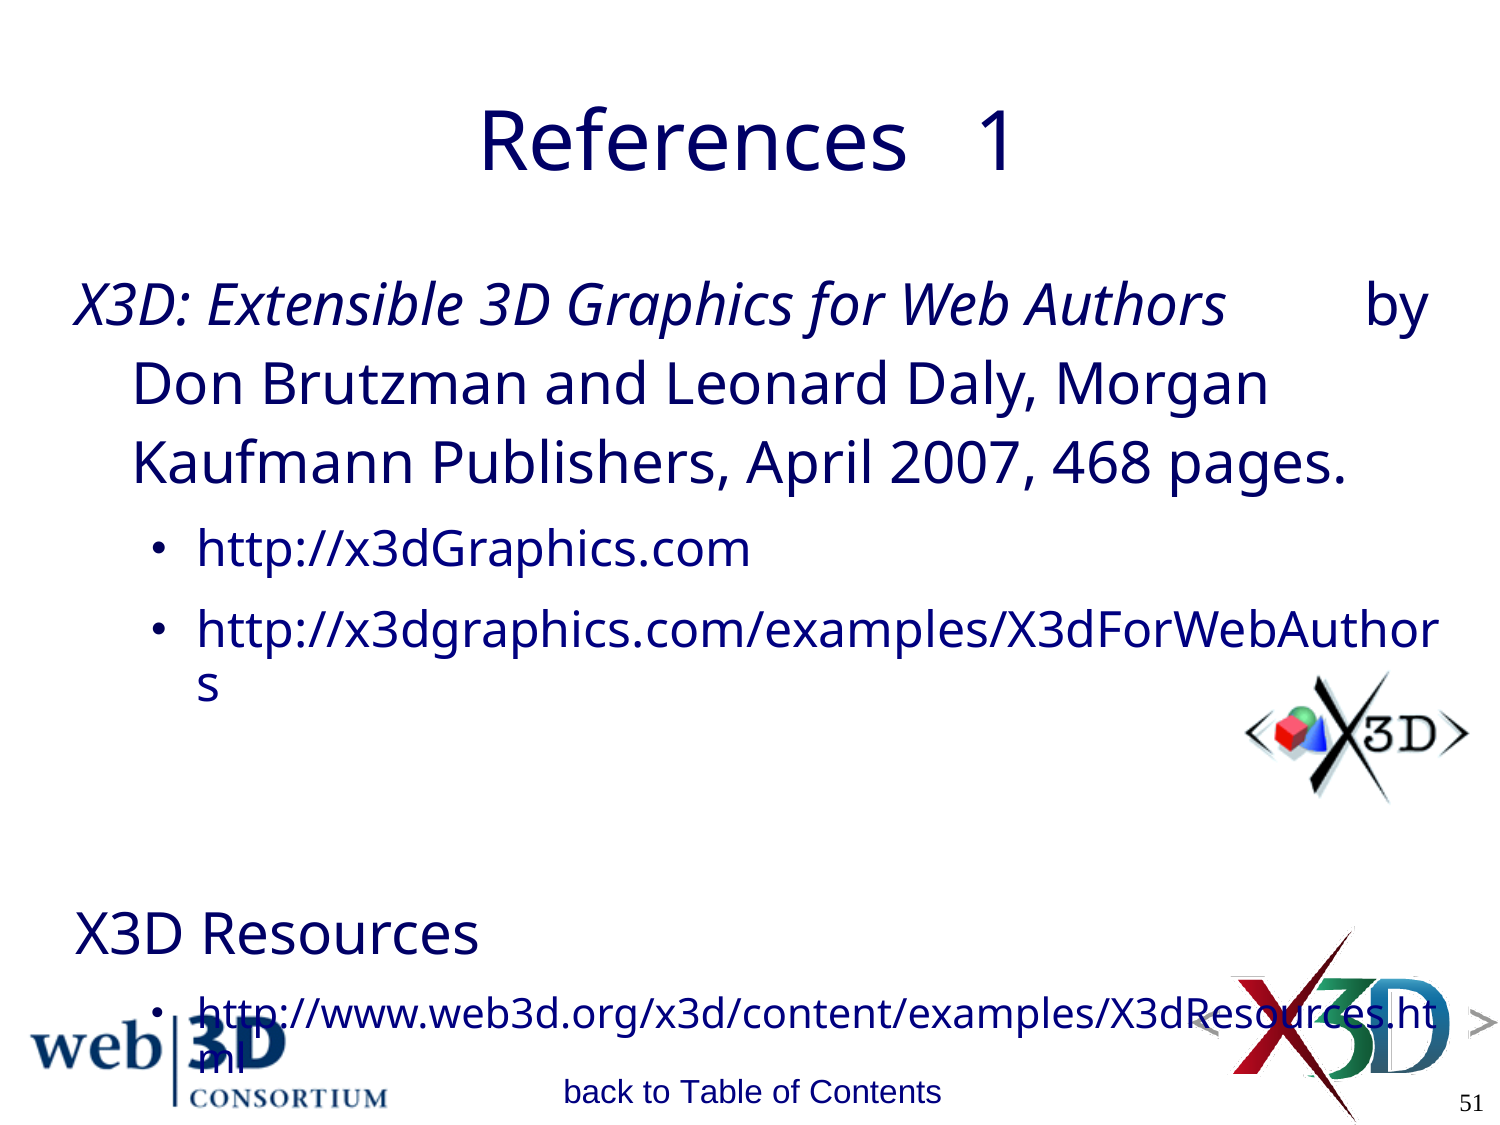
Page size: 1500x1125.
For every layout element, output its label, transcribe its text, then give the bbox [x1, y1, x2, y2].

picture [324, 1006, 334, 1023]
picture [1187, 926, 1500, 1125]
picture [405, 1006, 413, 1023]
picture [339, 1006, 348, 1023]
picture [1237, 661, 1479, 813]
list X3D: Extensible 3D Graphics for Web Authors by Don Brutzman and Leonard Daly, Morgan Kaufmann Publishers, April 2007, 468 pages. http://x3dGraphics.com http://x3dgraphics.com/examples/X3dForWebAuthors X3D Resources http://www.web3d.org/x3d/content/examples/X3dResources.html [75, 263, 1463, 1006]
picture [1260, 1008, 1273, 1025]
picture [1306, 258, 1472, 497]
picture [357, 1006, 367, 1023]
picture [390, 1006, 400, 1023]
picture [1216, 1008, 1228, 1015]
title References 1 [112, 44, 1388, 232]
picture [372, 1006, 381, 1023]
picture [1286, 1006, 1298, 1025]
picture [1347, 1008, 1359, 1015]
picture [1192, 1006, 1203, 1013]
picture [12, 998, 413, 1118]
text_box back to Table of Contents [548, 1066, 958, 1119]
picture [259, 1008, 272, 1025]
